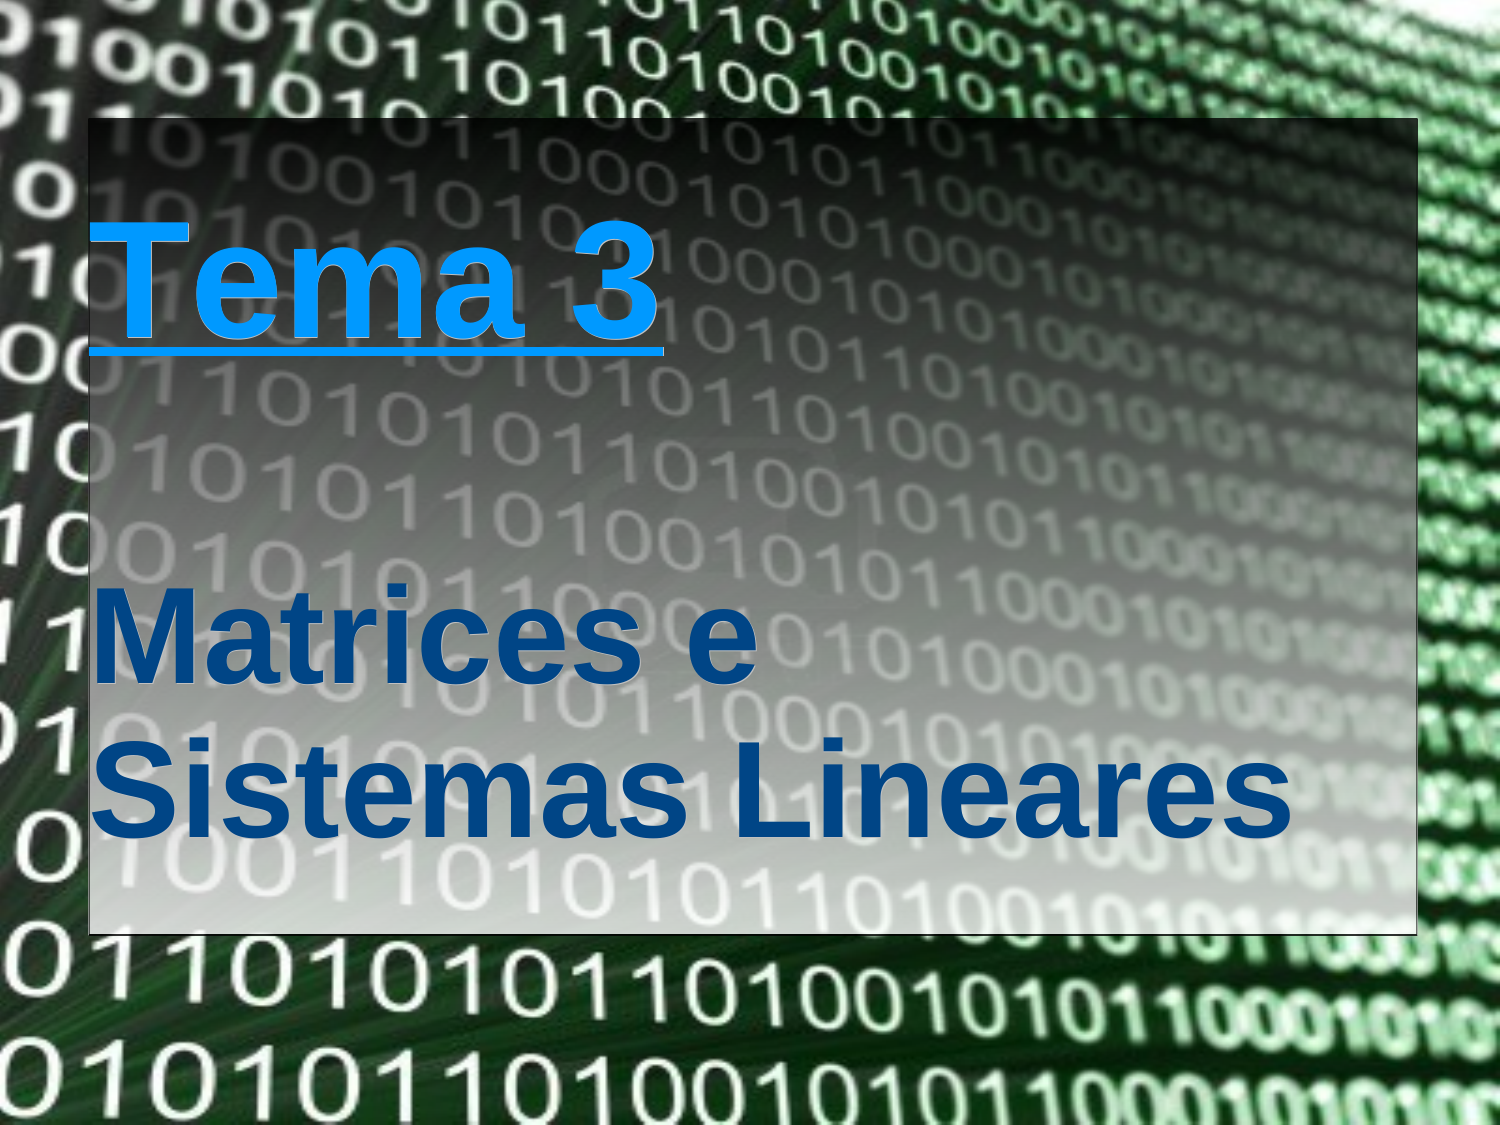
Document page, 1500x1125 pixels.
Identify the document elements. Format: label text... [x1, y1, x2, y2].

picture [0, 0, 1500, 1125]
title Tema 3 Matrices e Sistemas Lineares [88, 118, 1418, 936]
